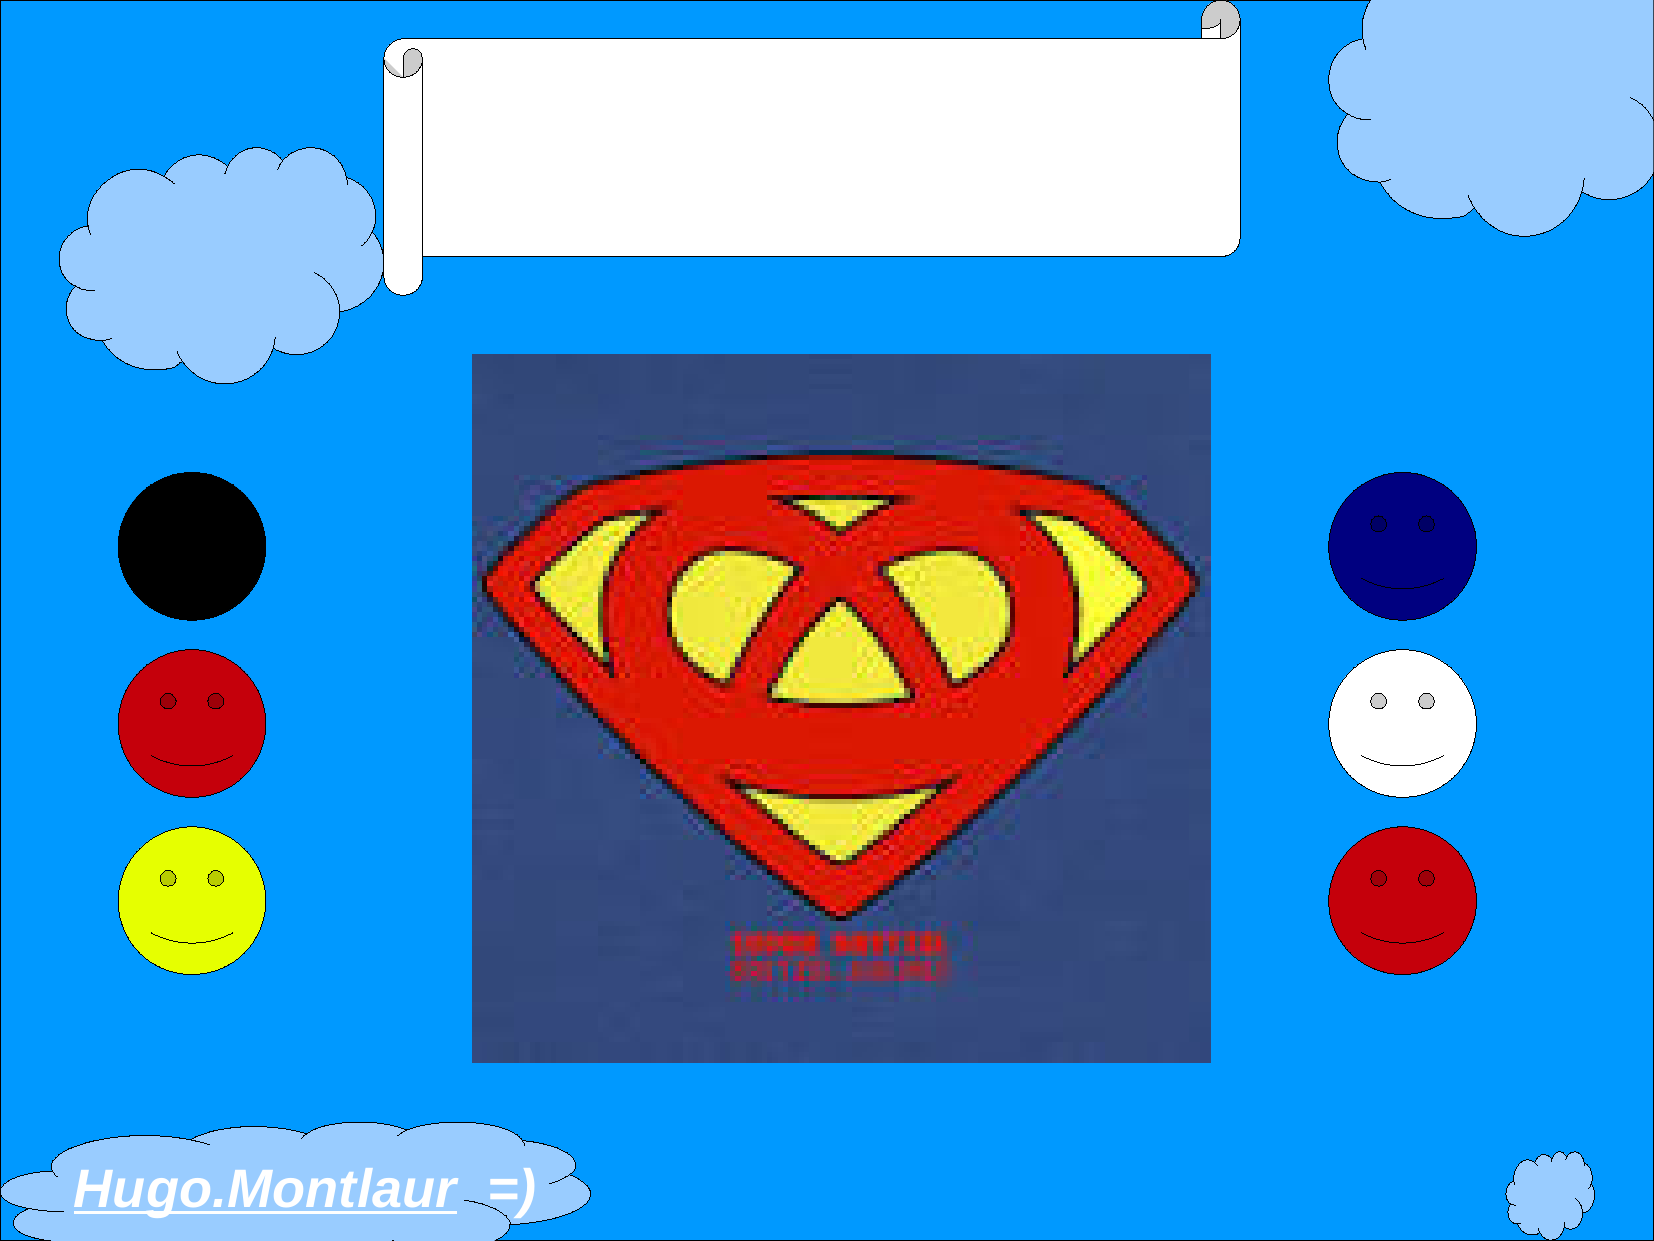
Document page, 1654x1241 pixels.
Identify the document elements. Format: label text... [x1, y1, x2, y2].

picture [472, 354, 1211, 1063]
text_box [0, 0, 1654, 1241]
text_box Hugo.Montlaur =) [59, 1151, 562, 1228]
text_box Danke schön !!! [147, 80, 1401, 207]
